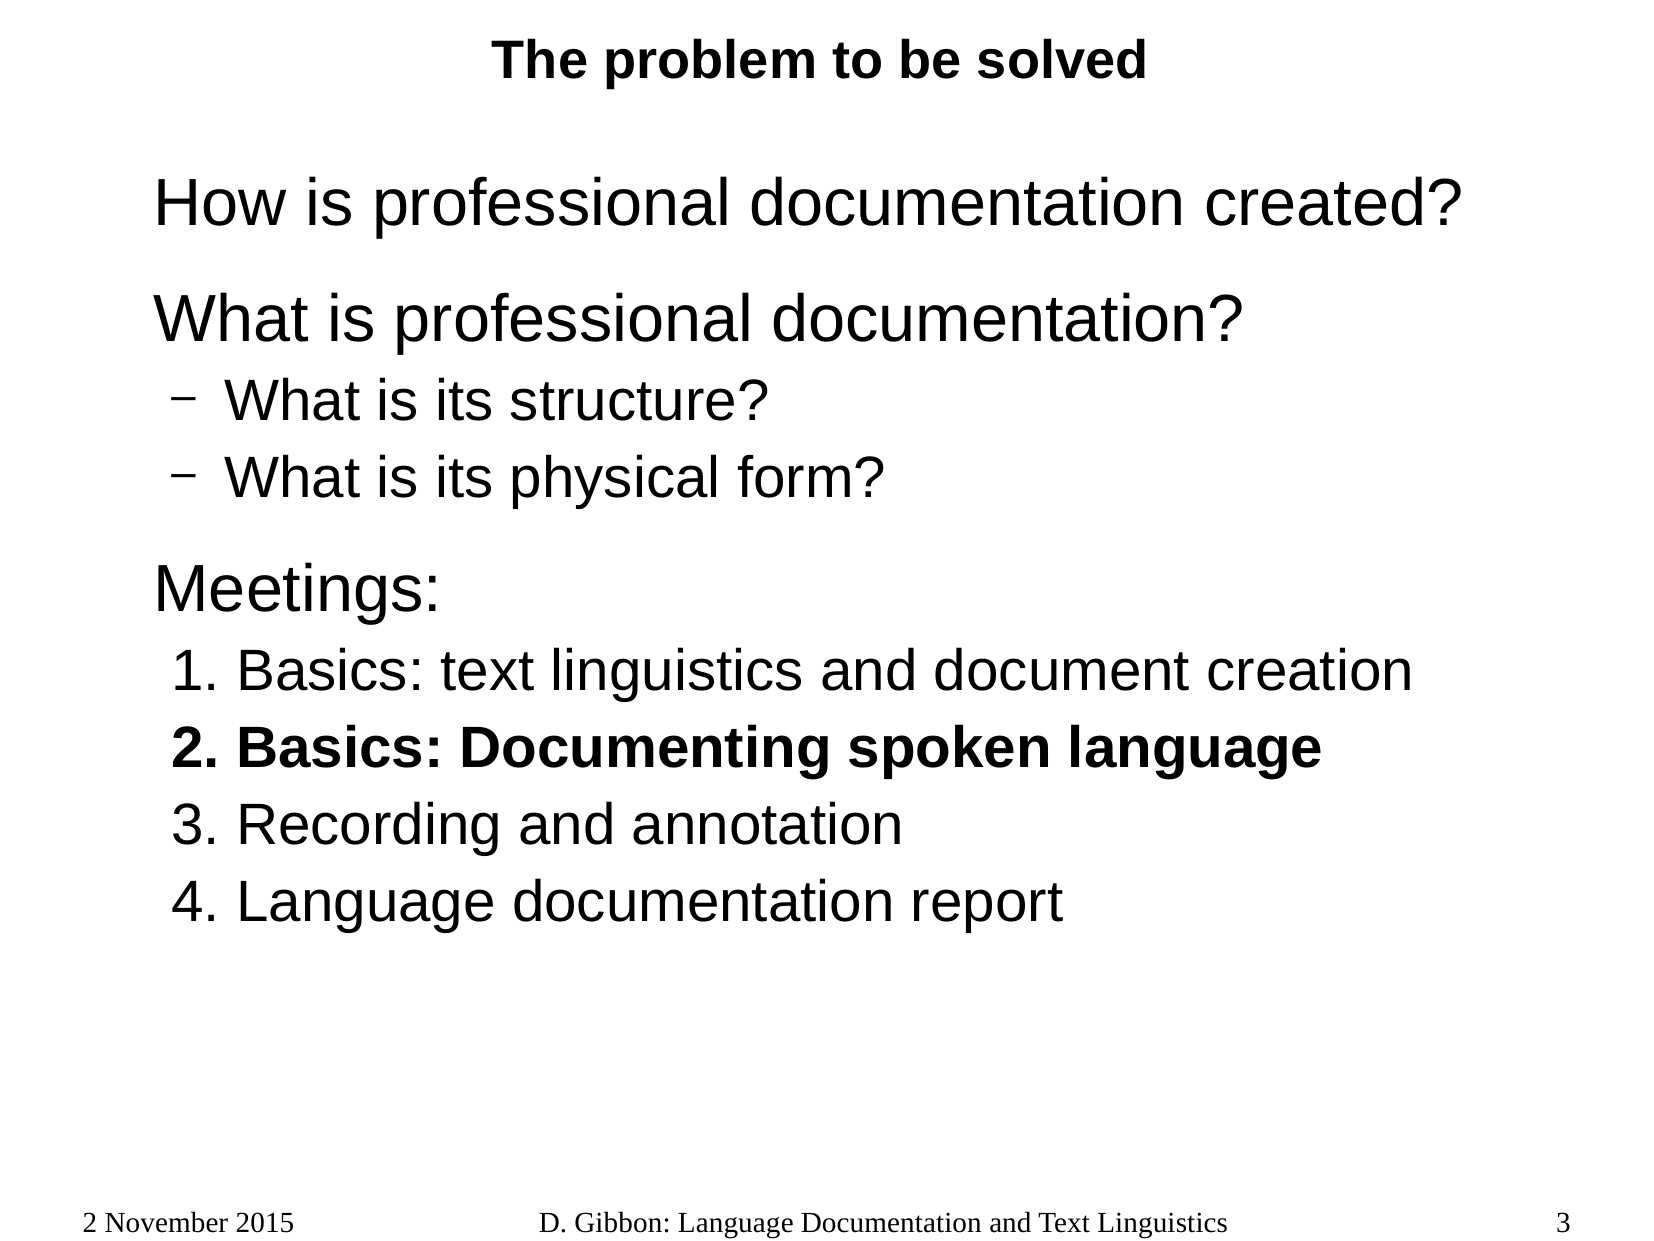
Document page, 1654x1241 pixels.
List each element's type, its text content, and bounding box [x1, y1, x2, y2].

title The problem to be solved [11, 13, 1630, 107]
list How is professional documentation created? What is professional documentation? What is its structure? What is its physical form? Meetings: Basics: text linguistics and document creation Basics: Documenting spoken language Recording and annotation Language documentation report [82, 165, 1619, 1146]
